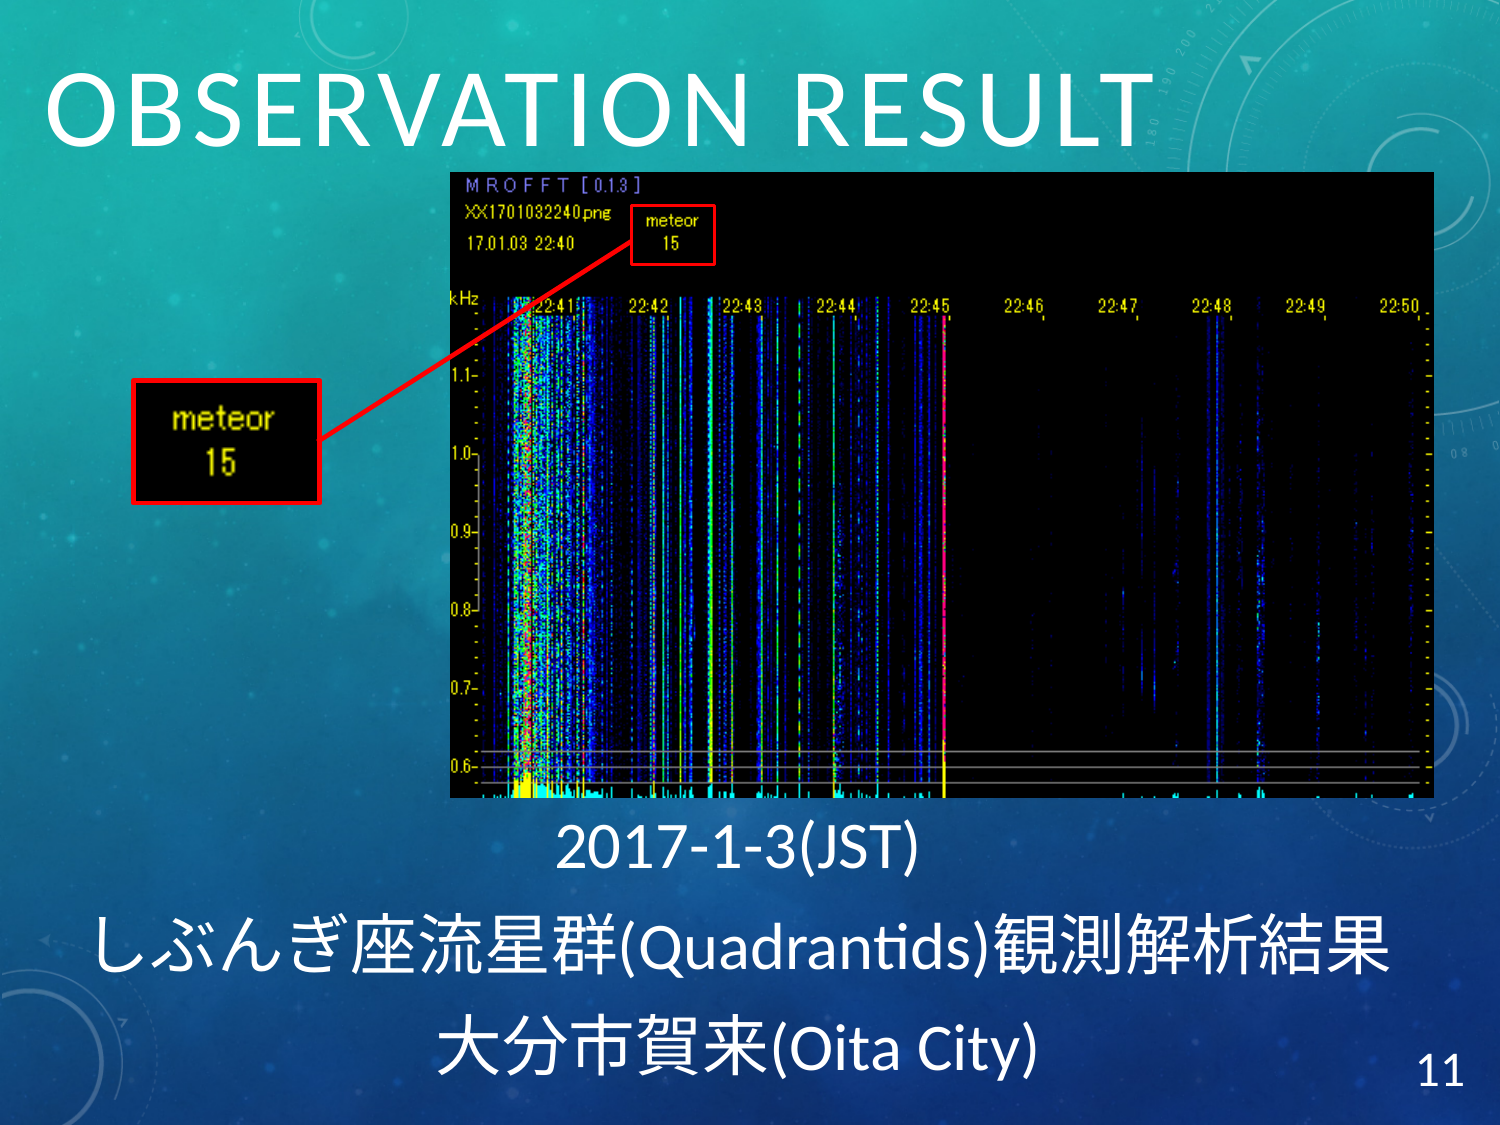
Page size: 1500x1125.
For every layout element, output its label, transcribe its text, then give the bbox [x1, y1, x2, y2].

picture [0, 0, 1500, 1125]
list 2017-1-3(JST) しぶんぎ座流星群(Quadrantids)観測解析結果 大分市賀来(Oita City) [64, 818, 1412, 1068]
title Observation result [29, 19, 1305, 185]
slide_number <番号> [1387, 1035, 1480, 1097]
